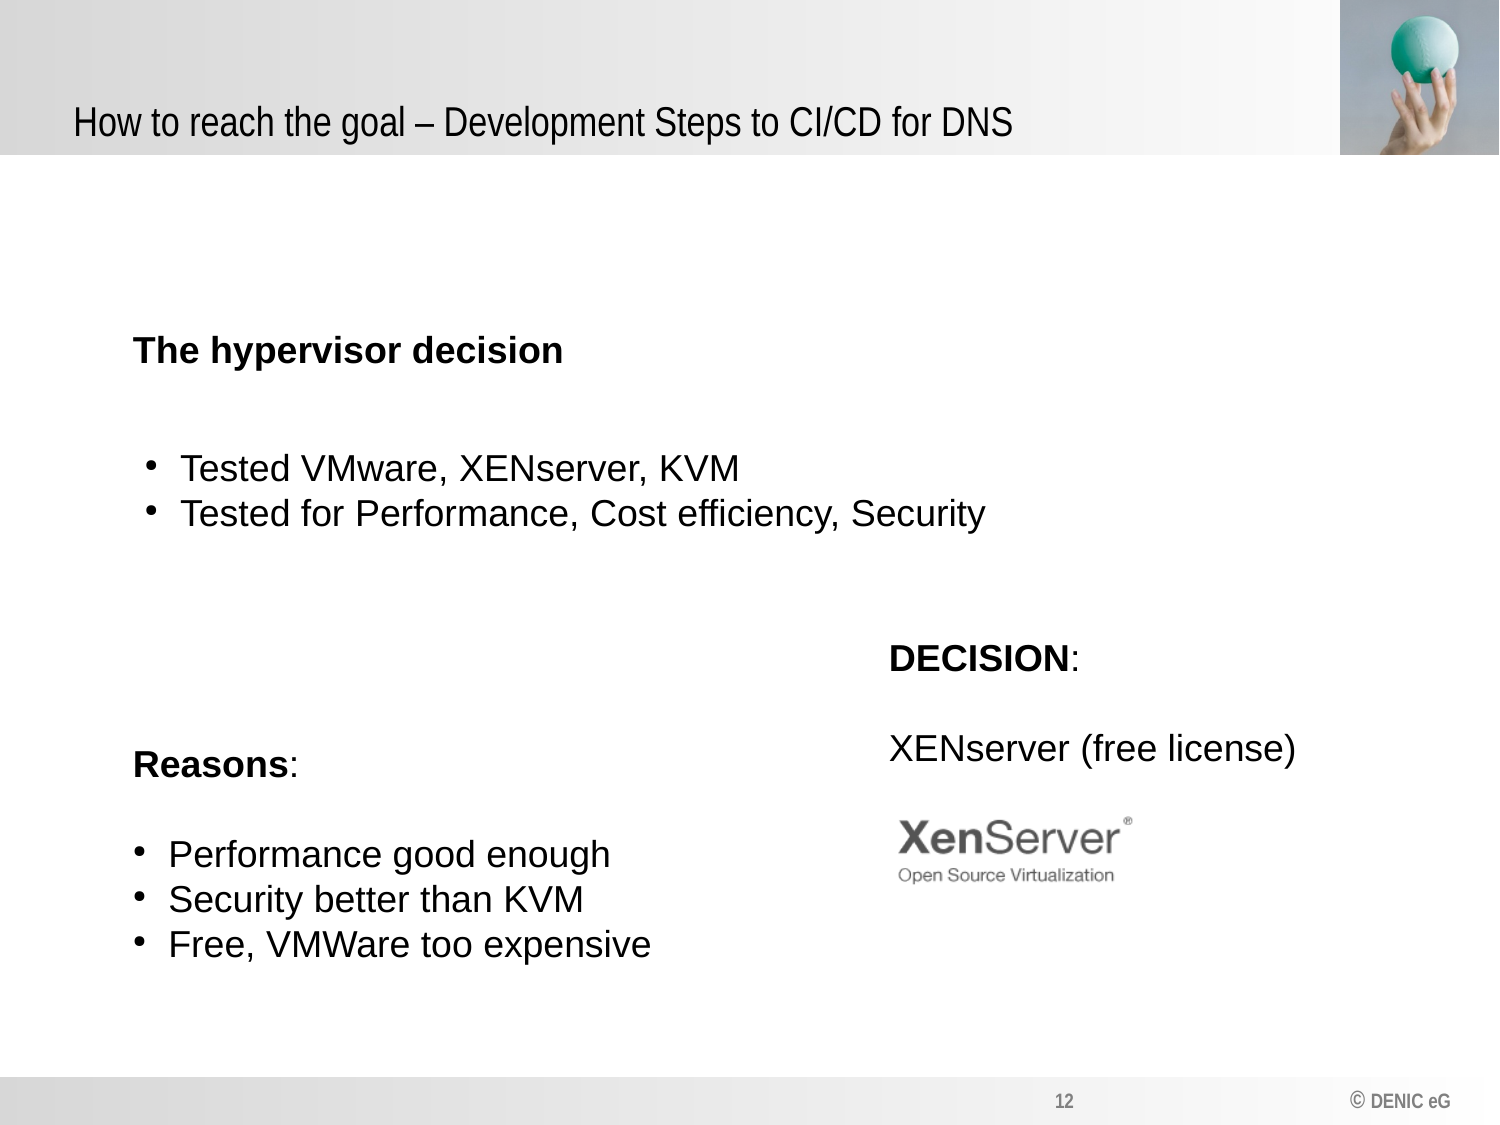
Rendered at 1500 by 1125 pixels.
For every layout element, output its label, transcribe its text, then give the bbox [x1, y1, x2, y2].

text_box How to reach the goal – Development Steps to CI/CD for DNS [73, 75, 1350, 146]
text_box <Nummer> © DENIC eG [79, 1083, 1452, 1122]
text_box The hypervisor decision [82, 318, 1335, 418]
text_box DECISION: XENserver (free license) [874, 626, 1418, 767]
picture [1340, 0, 1499, 155]
text_box Tested VMware, XENserver, KVM Tested for Performance, Cost efficiency, Security [129, 436, 1288, 620]
text_box Reasons: Performance good enough Security better than KVM Free, VMWare too expensive [118, 732, 709, 957]
picture [897, 815, 1134, 886]
